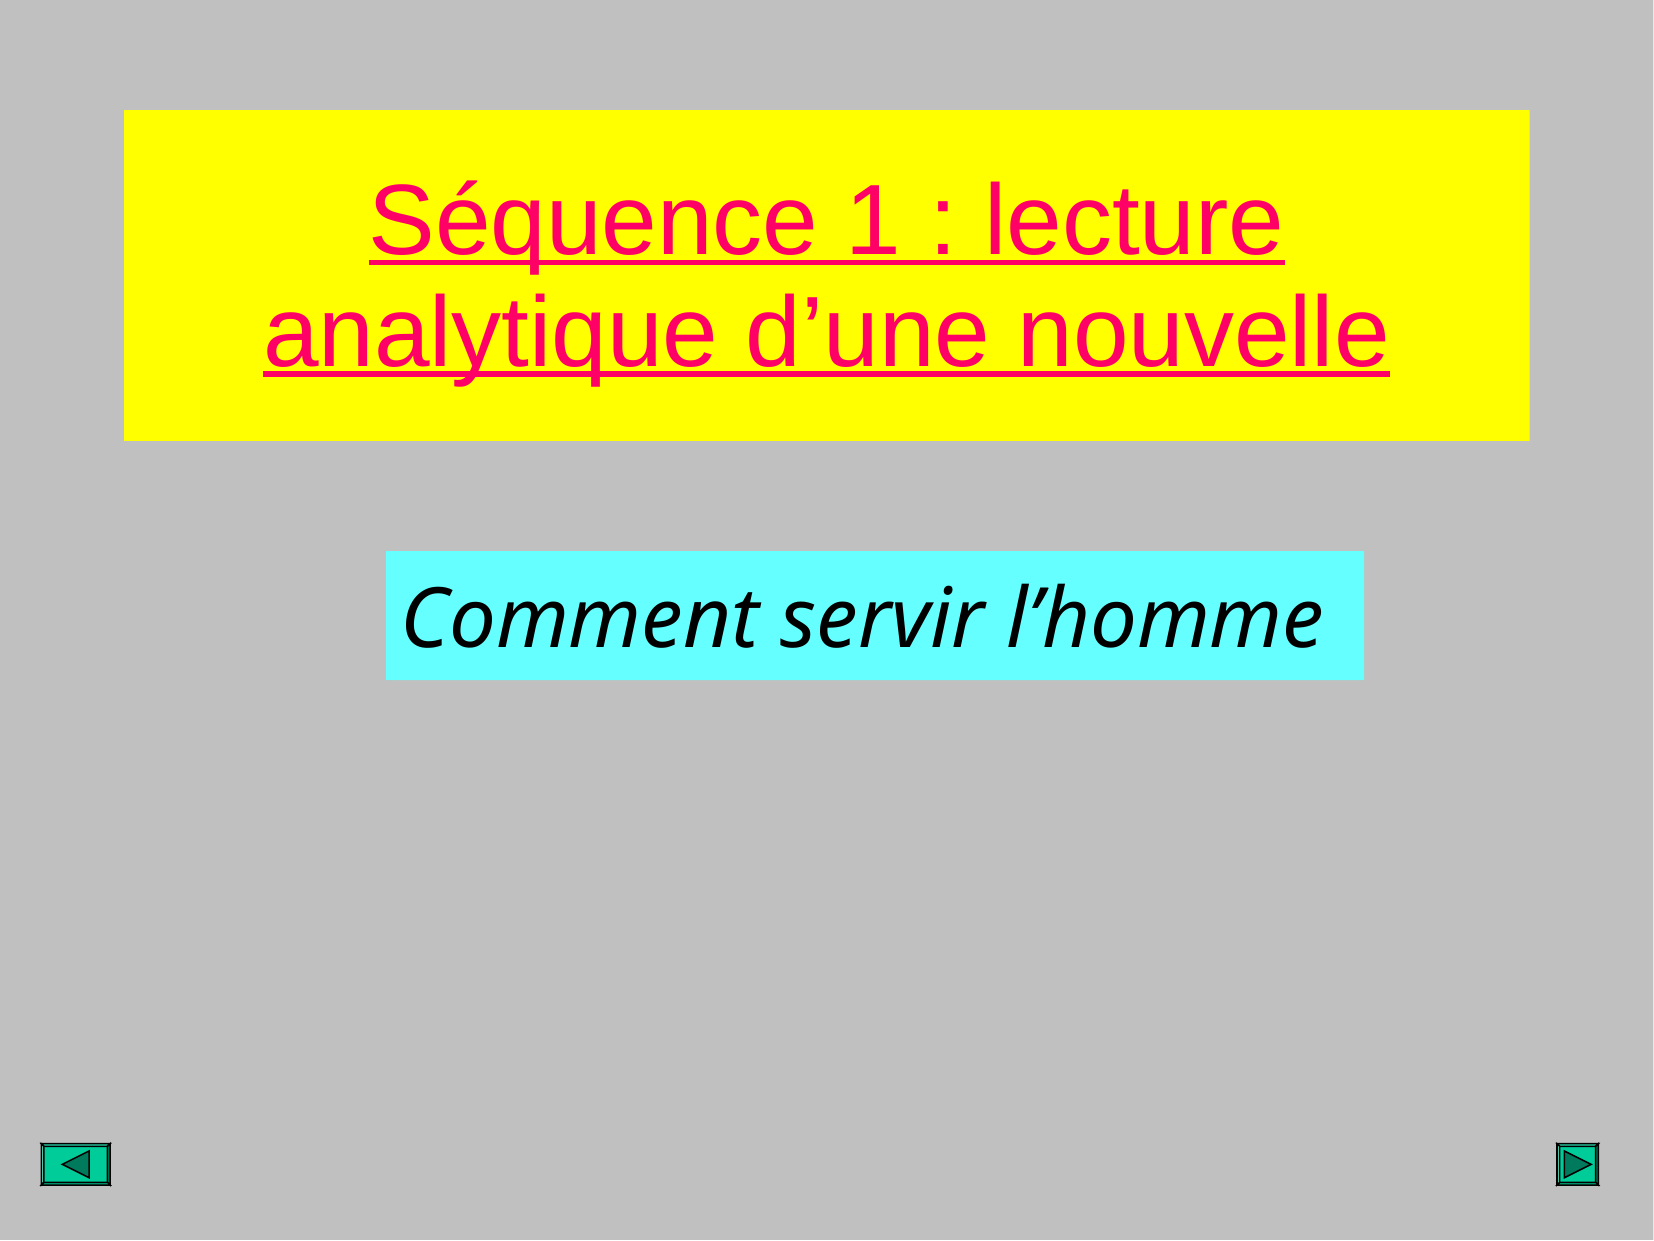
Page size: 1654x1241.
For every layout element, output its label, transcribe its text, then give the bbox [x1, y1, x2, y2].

text_box Comment servir l’homme [385, 551, 1365, 681]
title Séquence 1 : lecture analytique d’une nouvelle [124, 110, 1530, 441]
